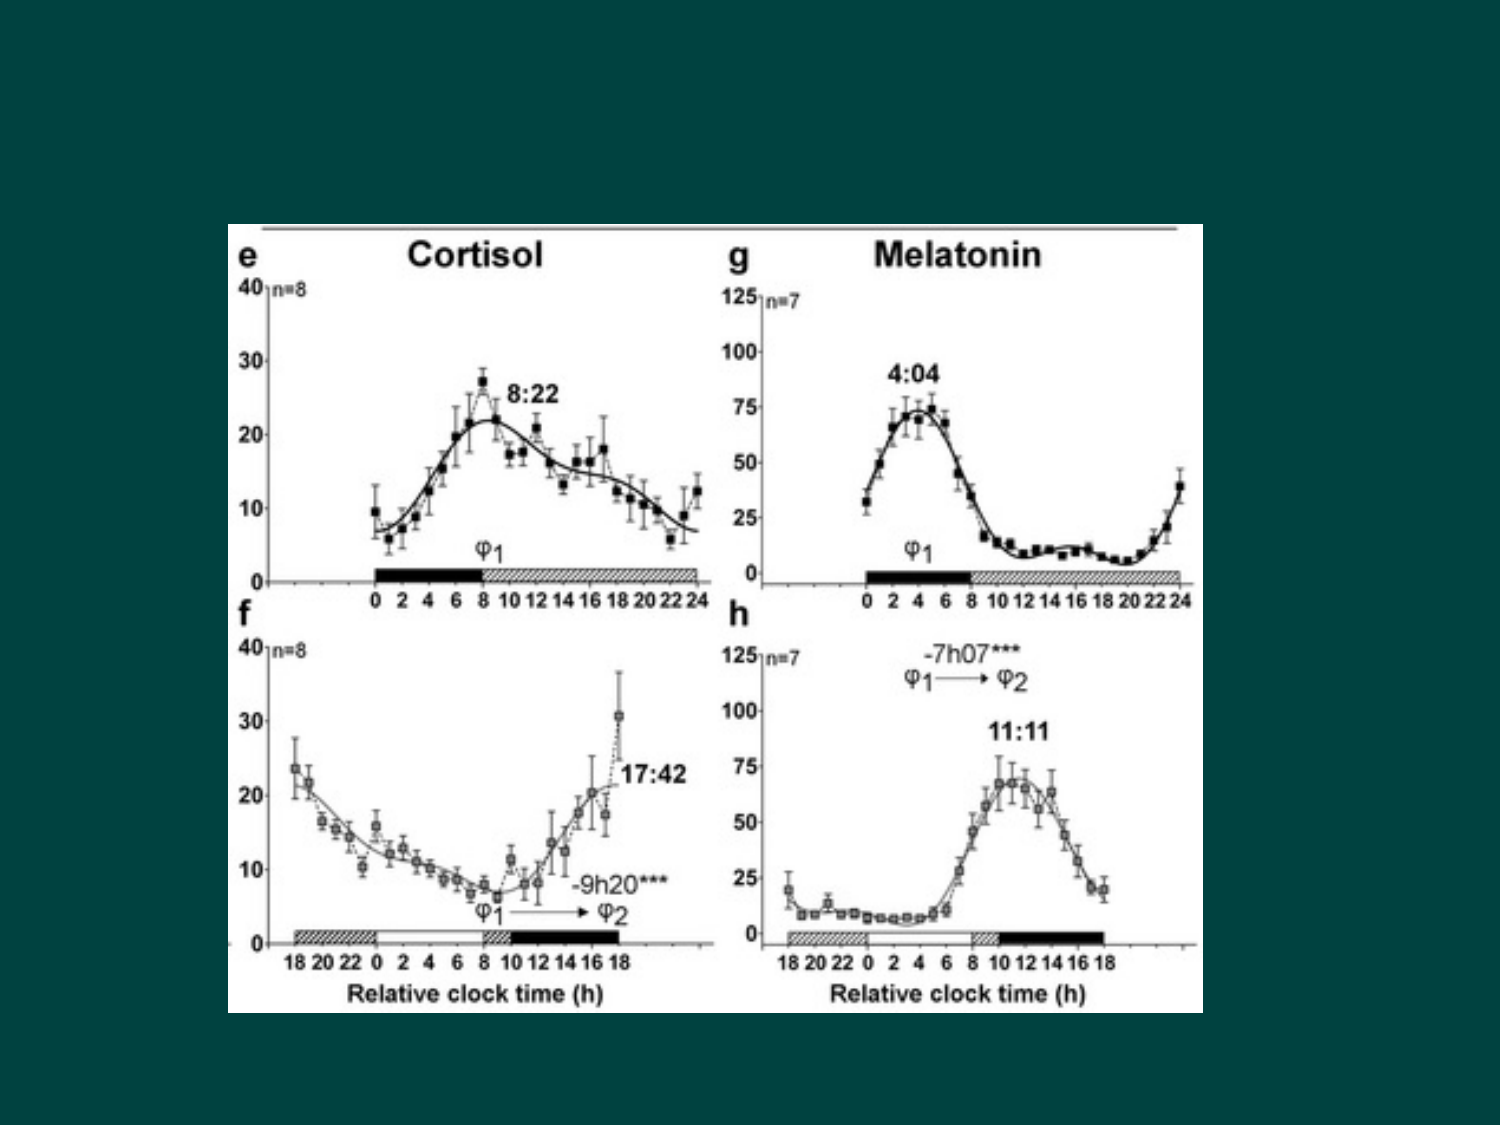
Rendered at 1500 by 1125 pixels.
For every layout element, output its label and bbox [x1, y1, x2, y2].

picture [228, 224, 1203, 1013]
